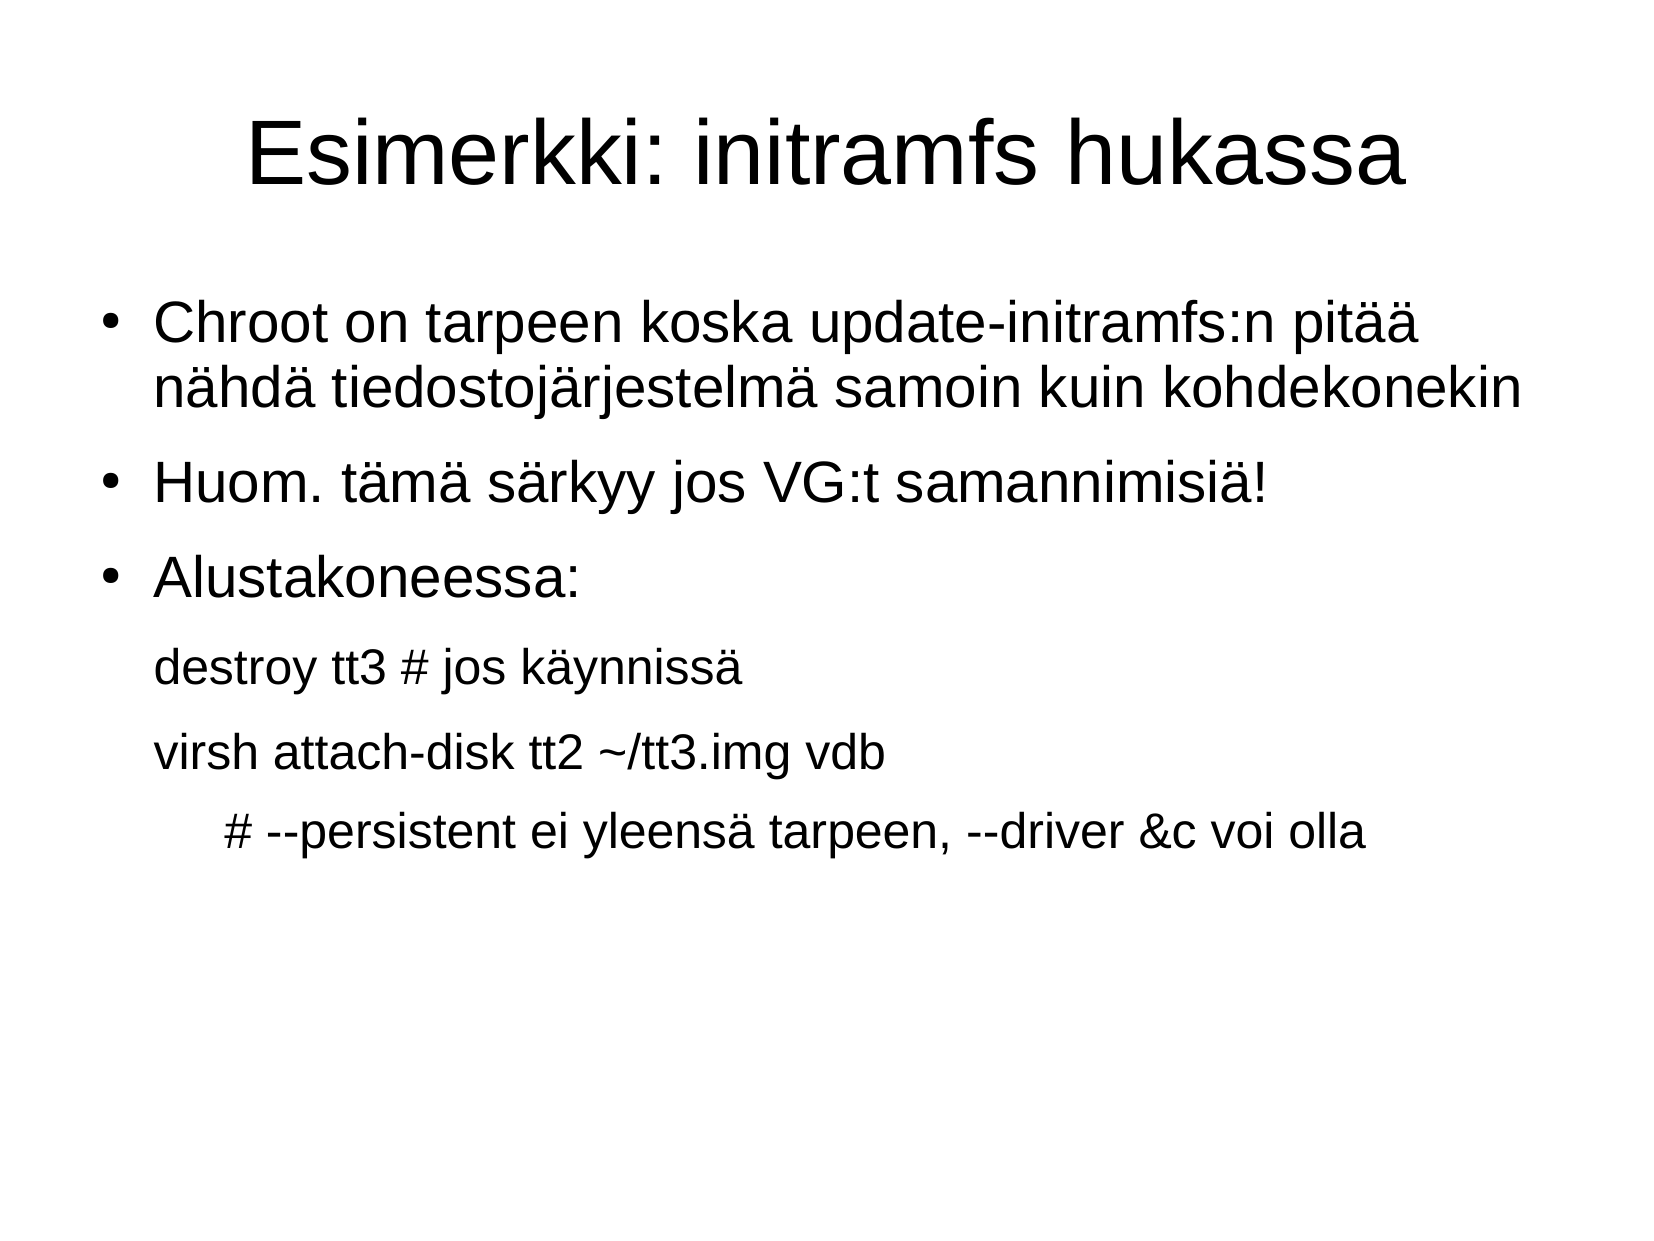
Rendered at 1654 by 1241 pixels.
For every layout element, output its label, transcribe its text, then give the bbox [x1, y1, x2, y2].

list Chroot on tarpeen koska update-initramfs:n pitää nähdä tiedostojärjestelmä samoin kuin kohdekonekin Huom. tämä särkyy jos VG:t samannimisiä! Alustakoneessa: destroy tt3 # jos käynnissä virsh attach-disk tt2 ~/tt3.img vdb # --persistent ei yleensä tarpeen, --driver &c voi olla [82, 290, 1571, 1010]
title Esimerkki: initramfs hukassa [82, 49, 1571, 257]
